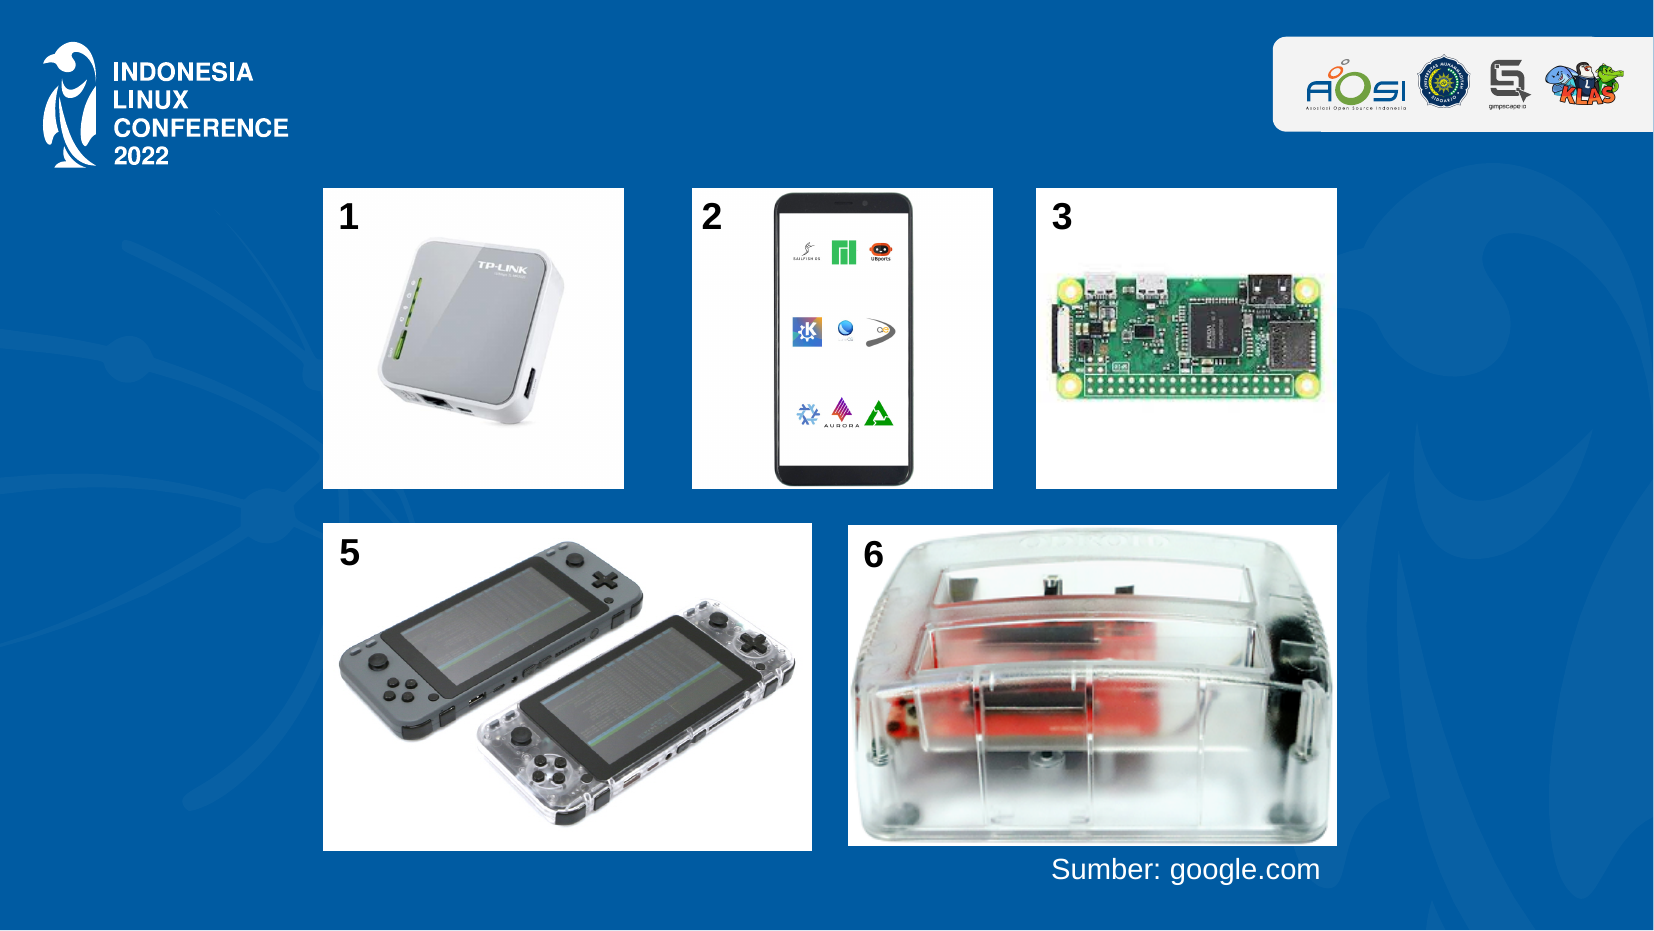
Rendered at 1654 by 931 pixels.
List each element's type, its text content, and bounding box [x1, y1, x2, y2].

text_box 1 [323, 188, 374, 246]
text_box 3 [1037, 188, 1088, 246]
picture [1417, 54, 1471, 108]
picture [848, 525, 1337, 846]
picture [1545, 62, 1624, 105]
text_box 6 [848, 525, 899, 583]
picture [323, 188, 624, 489]
picture [1036, 188, 1337, 489]
picture [692, 188, 993, 489]
picture [323, 523, 812, 851]
text_box 5 [324, 523, 376, 581]
text_box 2 [686, 188, 738, 246]
text_box Sumber: google.com [1036, 845, 1337, 893]
